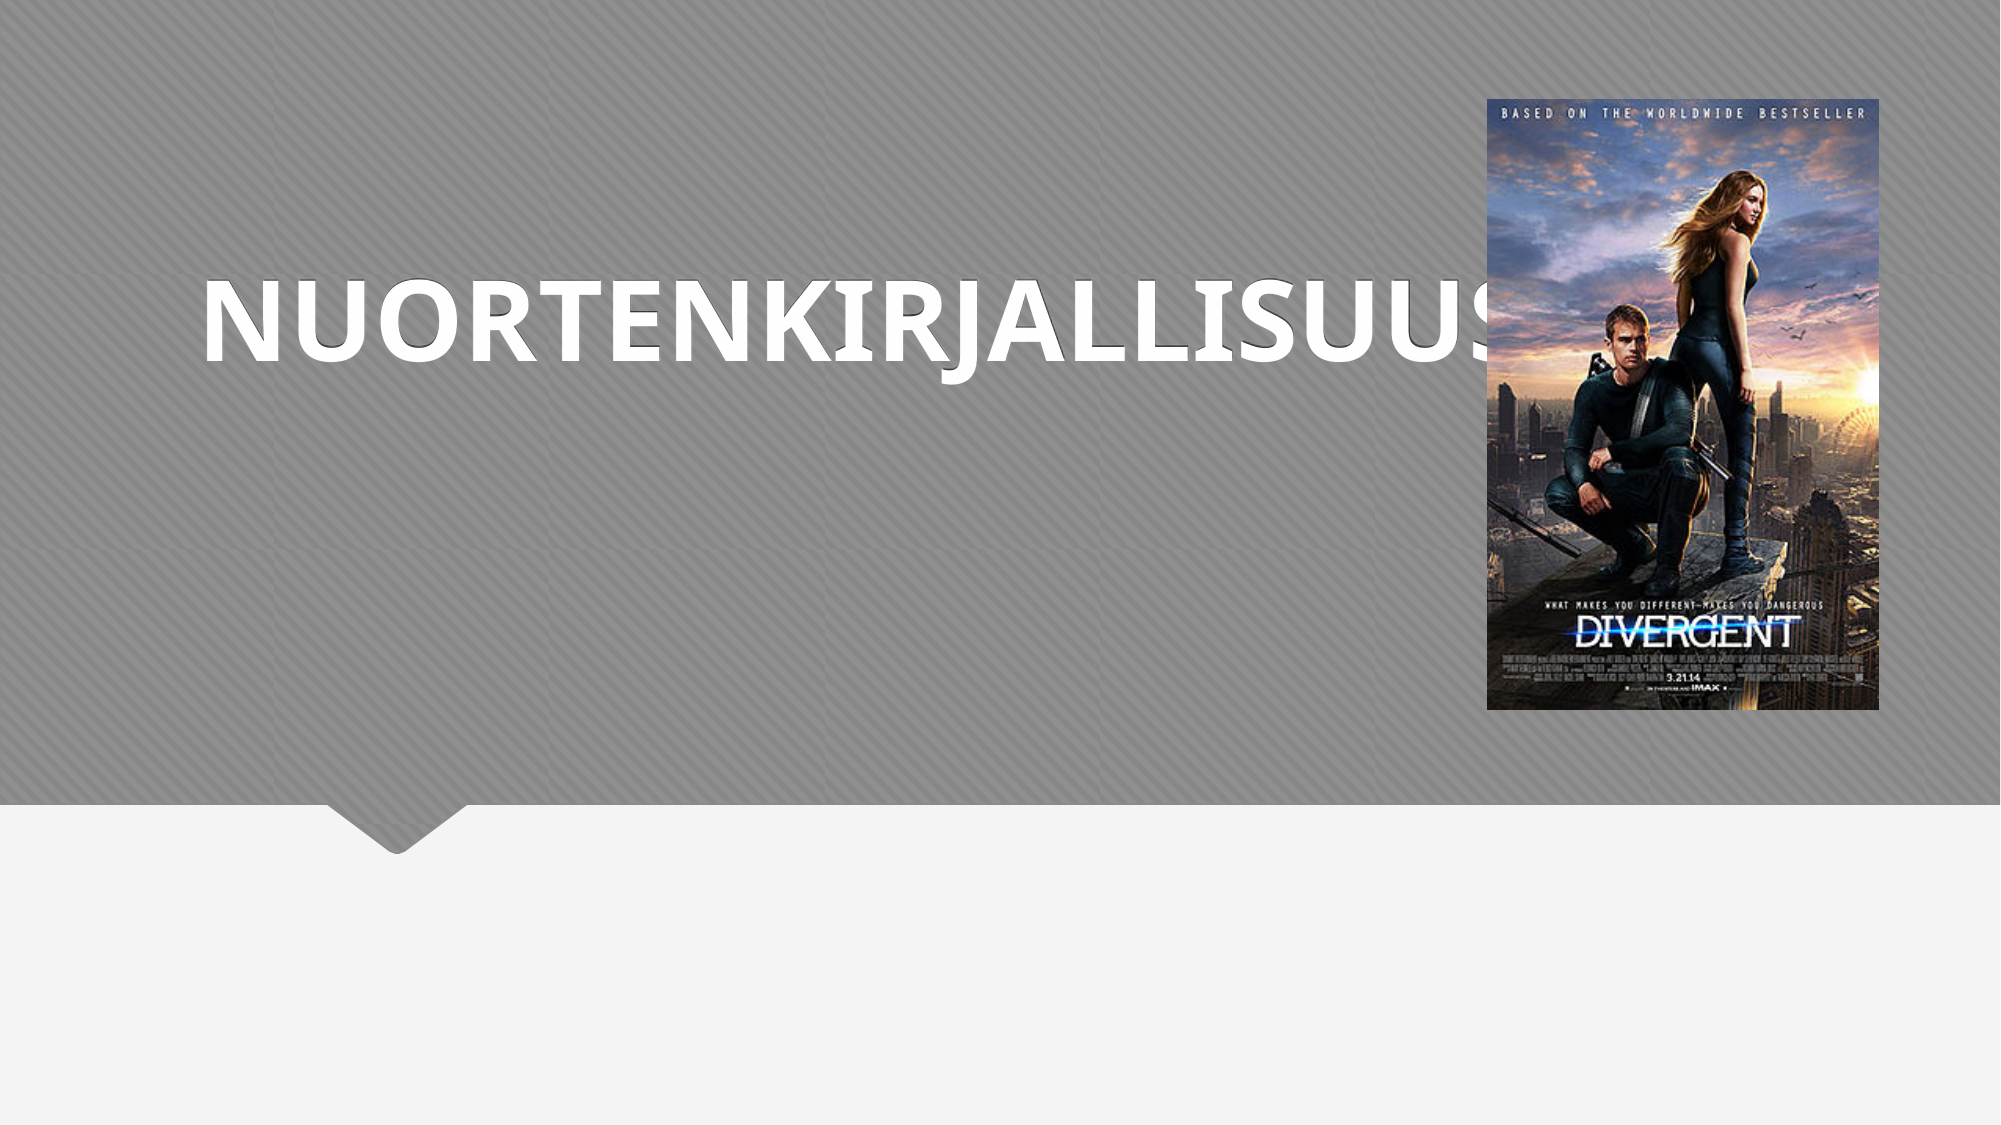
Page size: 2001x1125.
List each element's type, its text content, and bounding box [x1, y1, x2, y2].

title NUORTENKIRJALLISUUS [182, 0, 1683, 392]
picture [1487, 99, 1879, 710]
